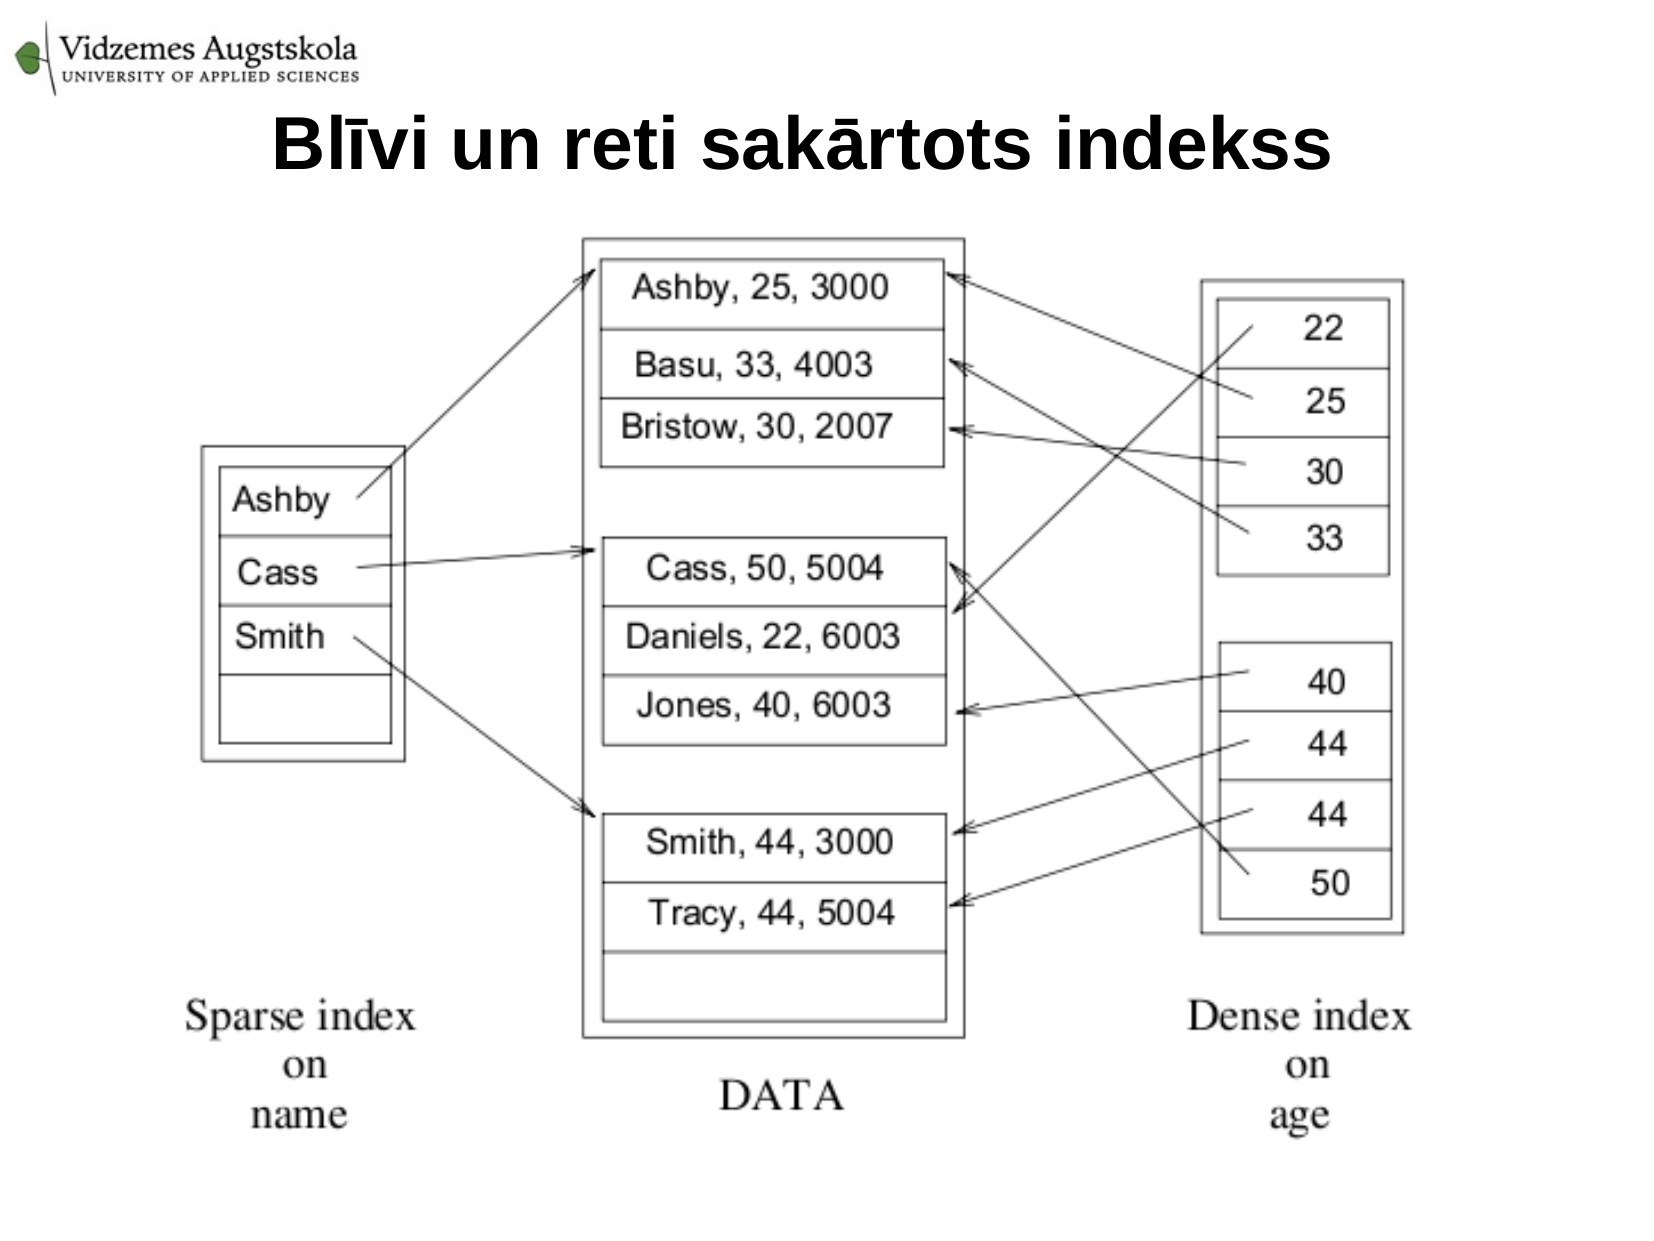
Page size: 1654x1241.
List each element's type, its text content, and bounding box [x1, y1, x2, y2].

picture [153, 206, 1544, 1172]
picture [5, 2, 368, 113]
title Blīvi un reti sakārtots indekss [94, 103, 1512, 188]
